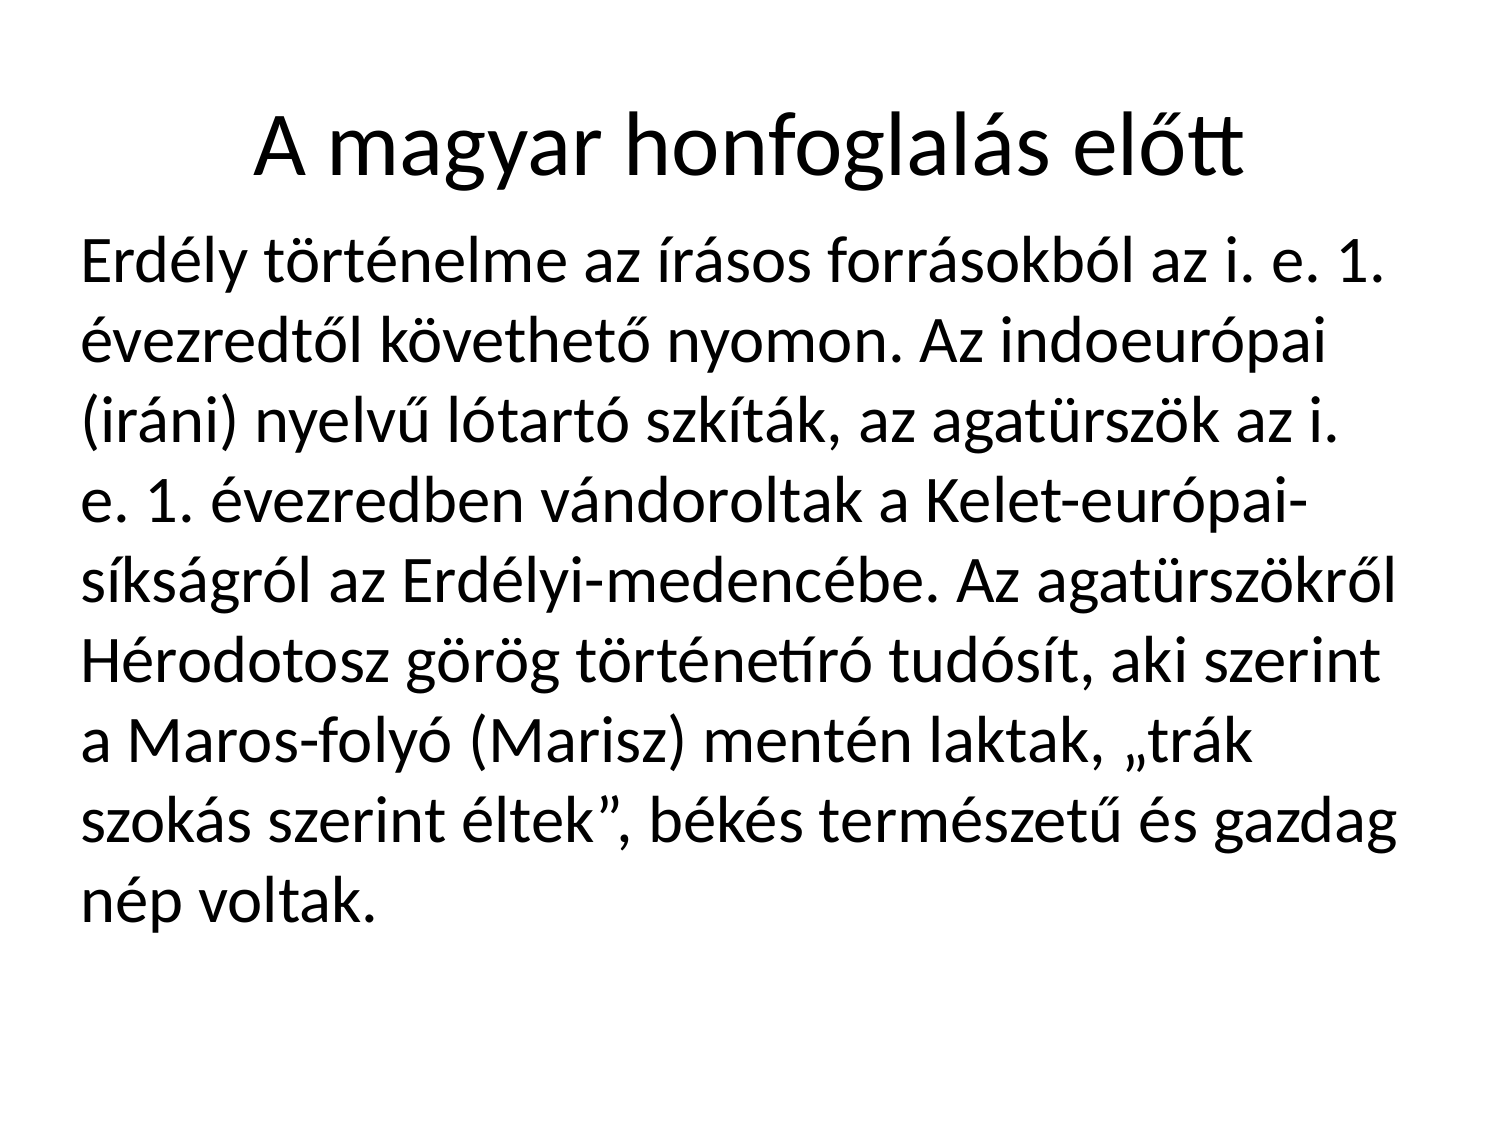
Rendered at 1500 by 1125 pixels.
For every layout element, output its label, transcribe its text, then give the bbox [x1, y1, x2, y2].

list Erdély történelme az írásos forrásokból az i. e. 1. évezredtől követhető nyomon. Az indoeurópai (iráni) nyelvű lótartó szkíták, az agatürszök az i. e. 1. évezredben vándoroltak a Kelet-európai-síkságról az Erdélyi-medencébe. Az agatürszökről Hérodotosz görög történetíró tudósít, aki szerint a Maros-folyó (Marisz) mentén laktak, „trák szokás szerint éltek”, békés természetű és gazdag nép voltak. [64, 208, 1415, 951]
title A magyar honfoglalás előtt [75, 45, 1426, 233]
